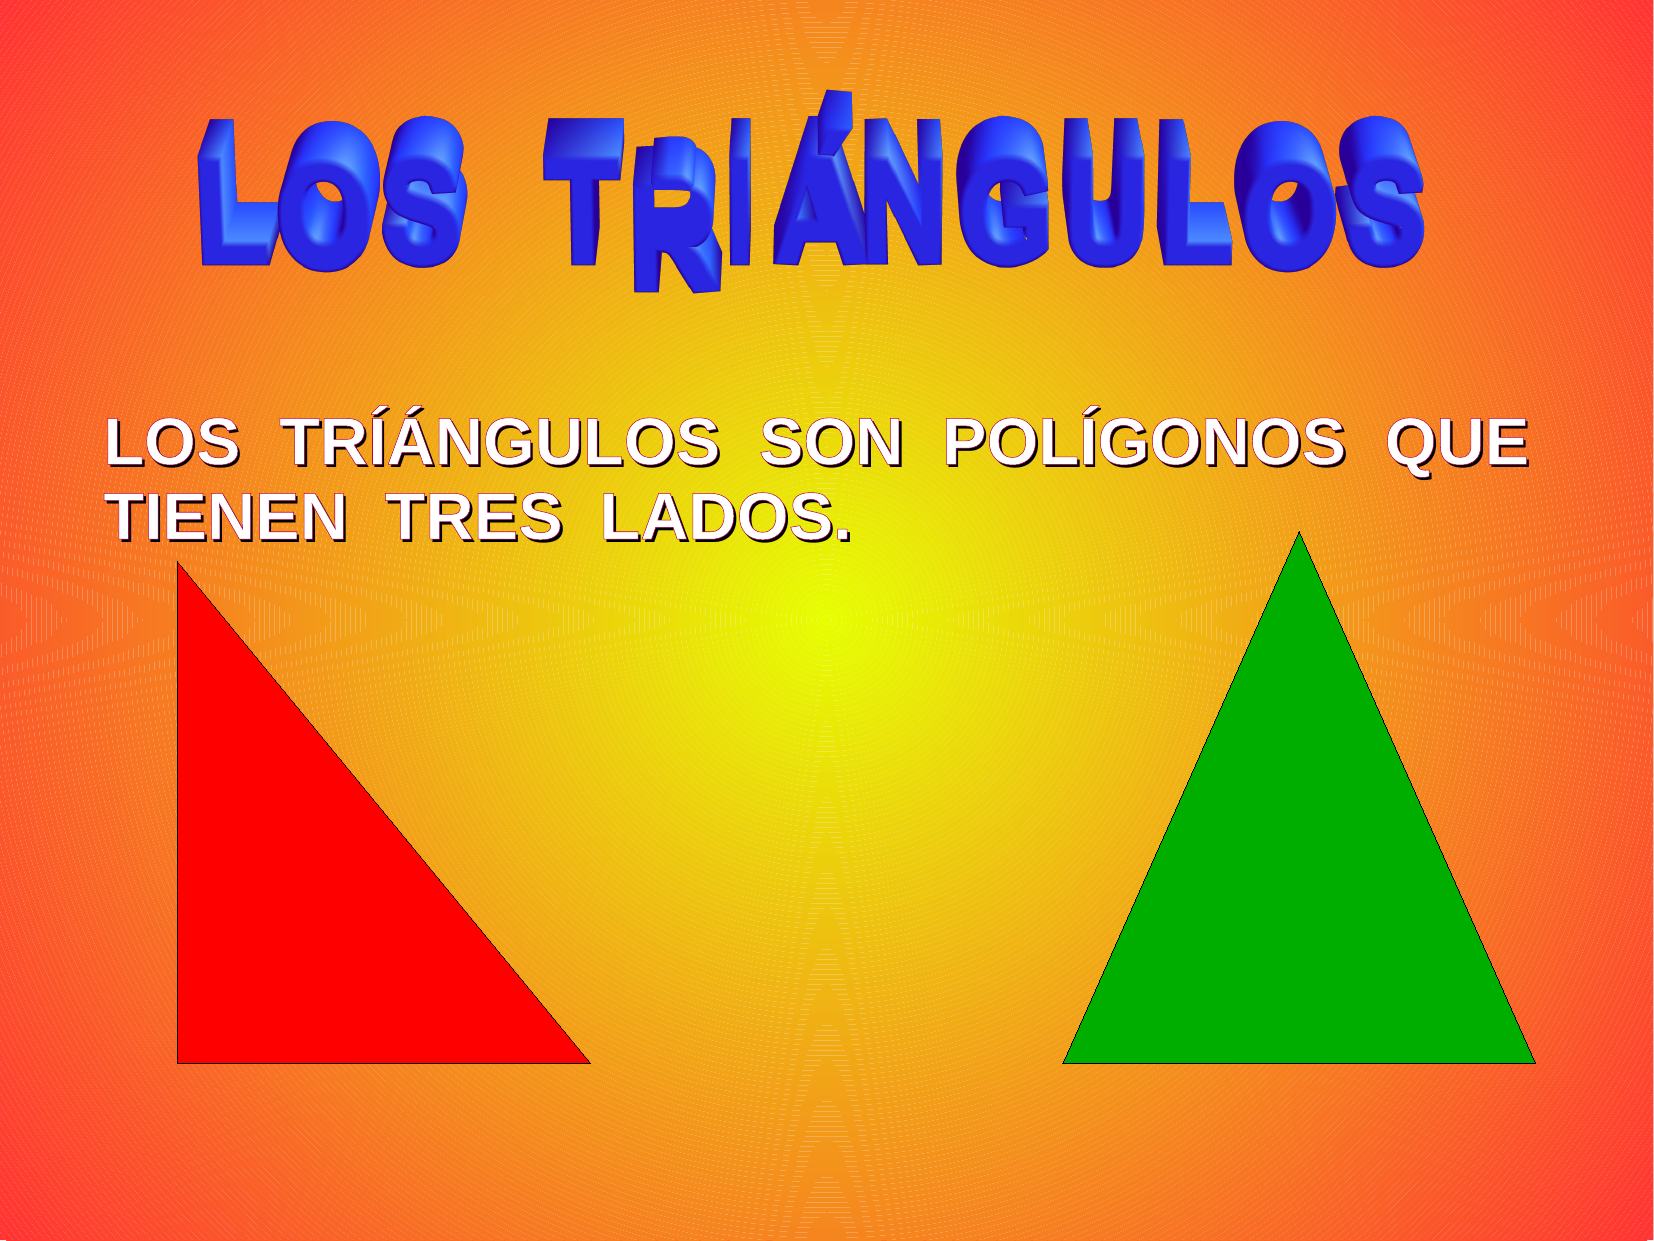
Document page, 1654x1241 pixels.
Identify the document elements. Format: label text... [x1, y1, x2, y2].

text_box [1062, 531, 1536, 1064]
text_box [177, 561, 591, 1064]
text_box LOS TRÍÁNGULOS SON POLÍGONOS QUE TIENEN TRES LADOS. [88, 396, 1565, 562]
